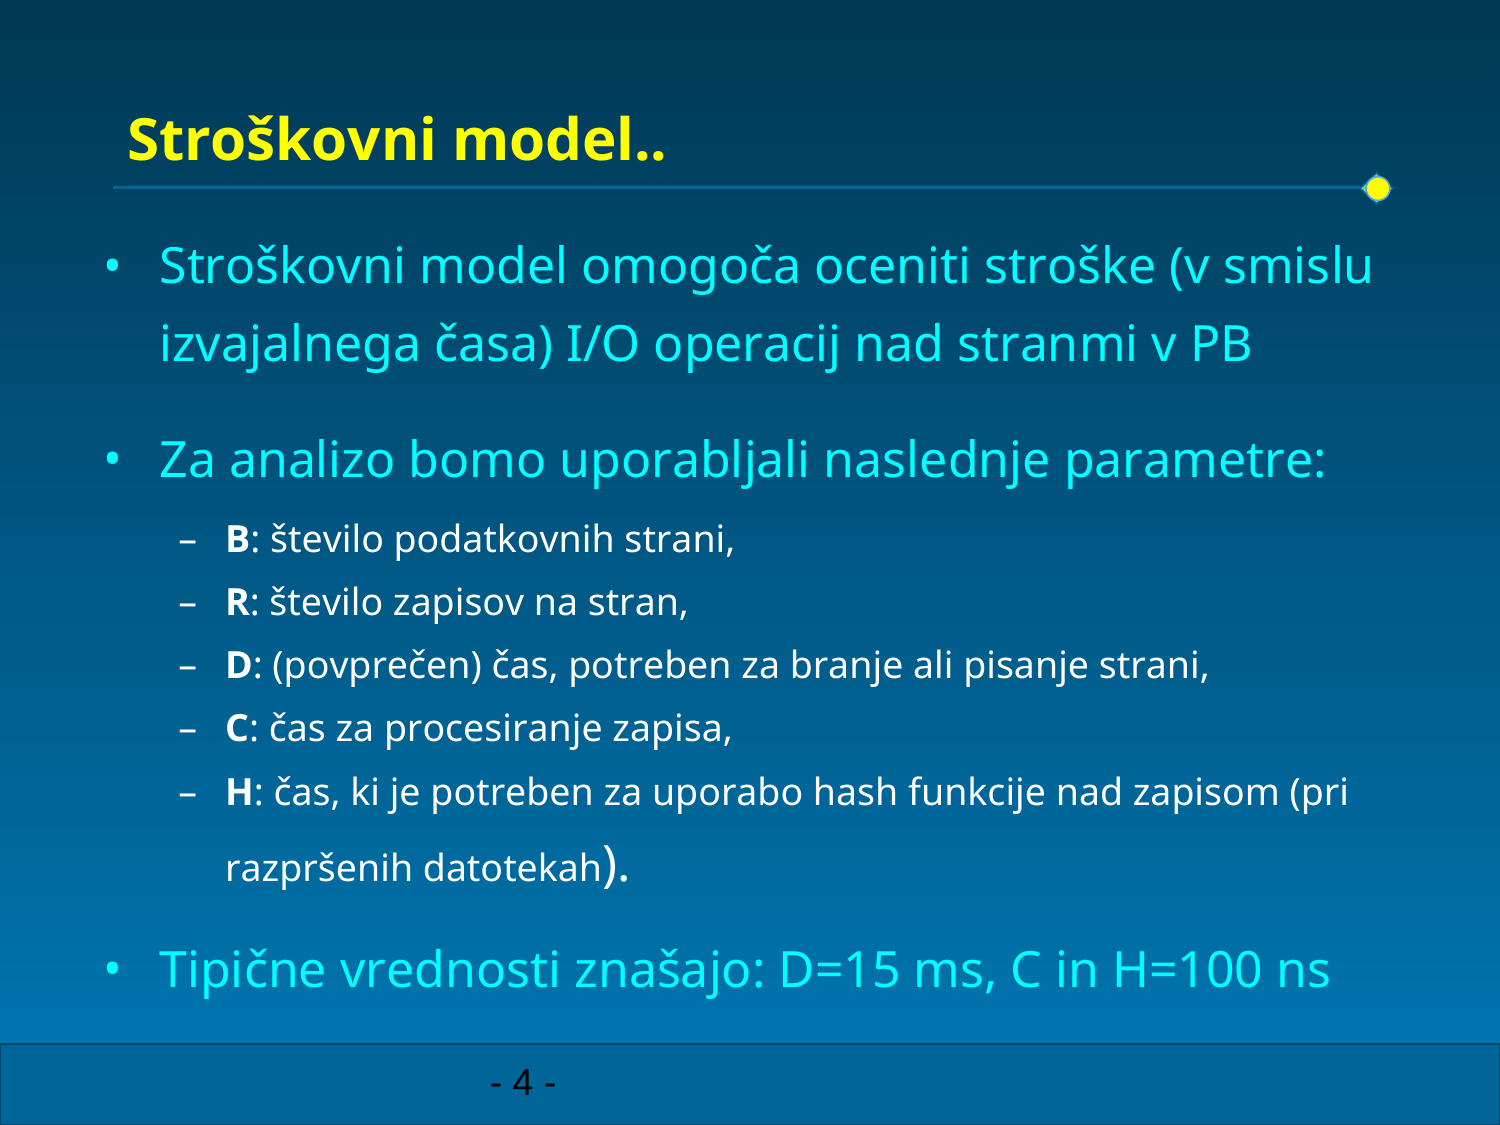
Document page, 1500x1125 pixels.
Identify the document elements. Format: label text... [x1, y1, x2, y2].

title Stroškovni model.. [112, 94, 1388, 181]
list Stroškovni model omogoča oceniti stroške (v smislu izvajalnega časa) I/O operacij nad stranmi v PB Za analizo bomo uporabljali naslednje parametre: B: število podatkovnih strani, R: število zapisov na stran, D: (povprečen) čas, potreben za branje ali pisanje strani, C: čas za procesiranje zapisa, H: čas, ki je potreben za uporabo hash funkcije nad zapisom (pri razpršenih datotekah). Tipične vrednosti znašajo: D=15 ms, C in H=100 ns [88, 208, 1424, 1105]
